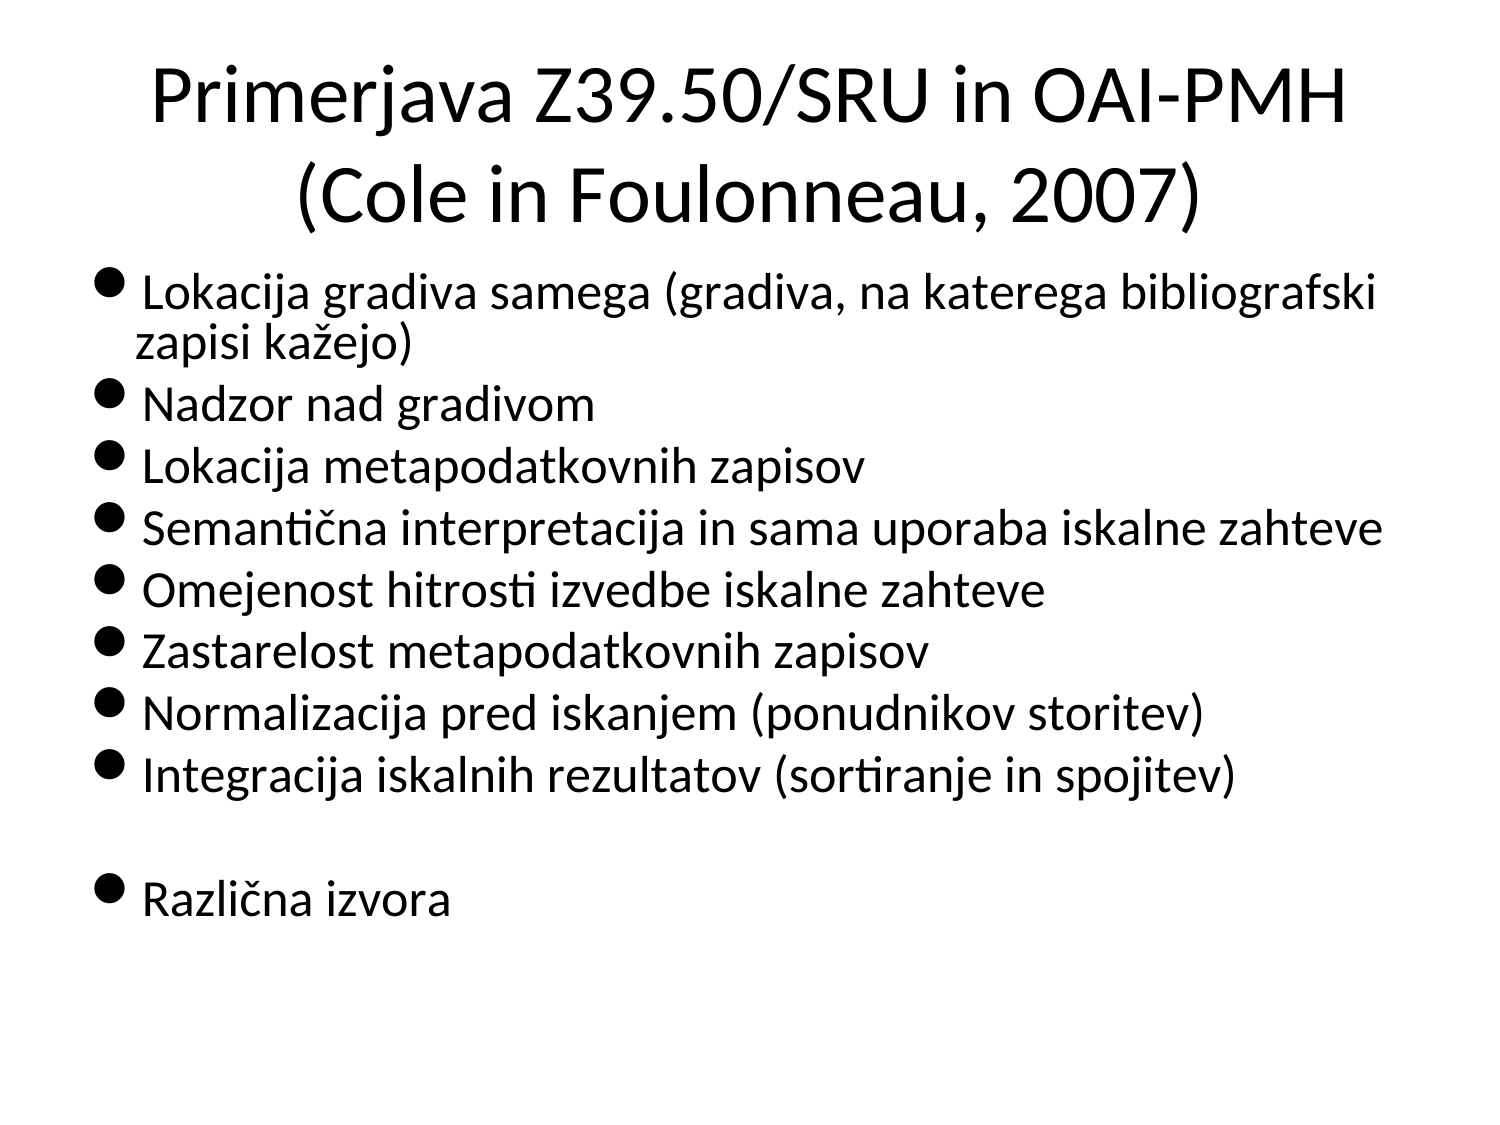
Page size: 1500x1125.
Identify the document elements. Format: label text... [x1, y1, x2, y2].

title Primerjava Z39.50/SRU in OAI-PMH (Cole in Foulonneau, 2007) [75, 0, 1426, 262]
list Lokacija gradiva samega (gradiva, na katerega bibliografski zapisi kažejo) Nadzor nad gradivom Lokacija metapodatkovnih zapisov Semantična interpretacija in sama uporaba iskalne zahteve Omejenost hitrosti izvedbe iskalne zahteve Zastarelost metapodatkovnih zapisov Normalizacija pred iskanjem (ponudnikov storitev) Integracija iskalnih rezultatov (sortiranje in spojitev) Različna izvora [75, 262, 1426, 1051]
